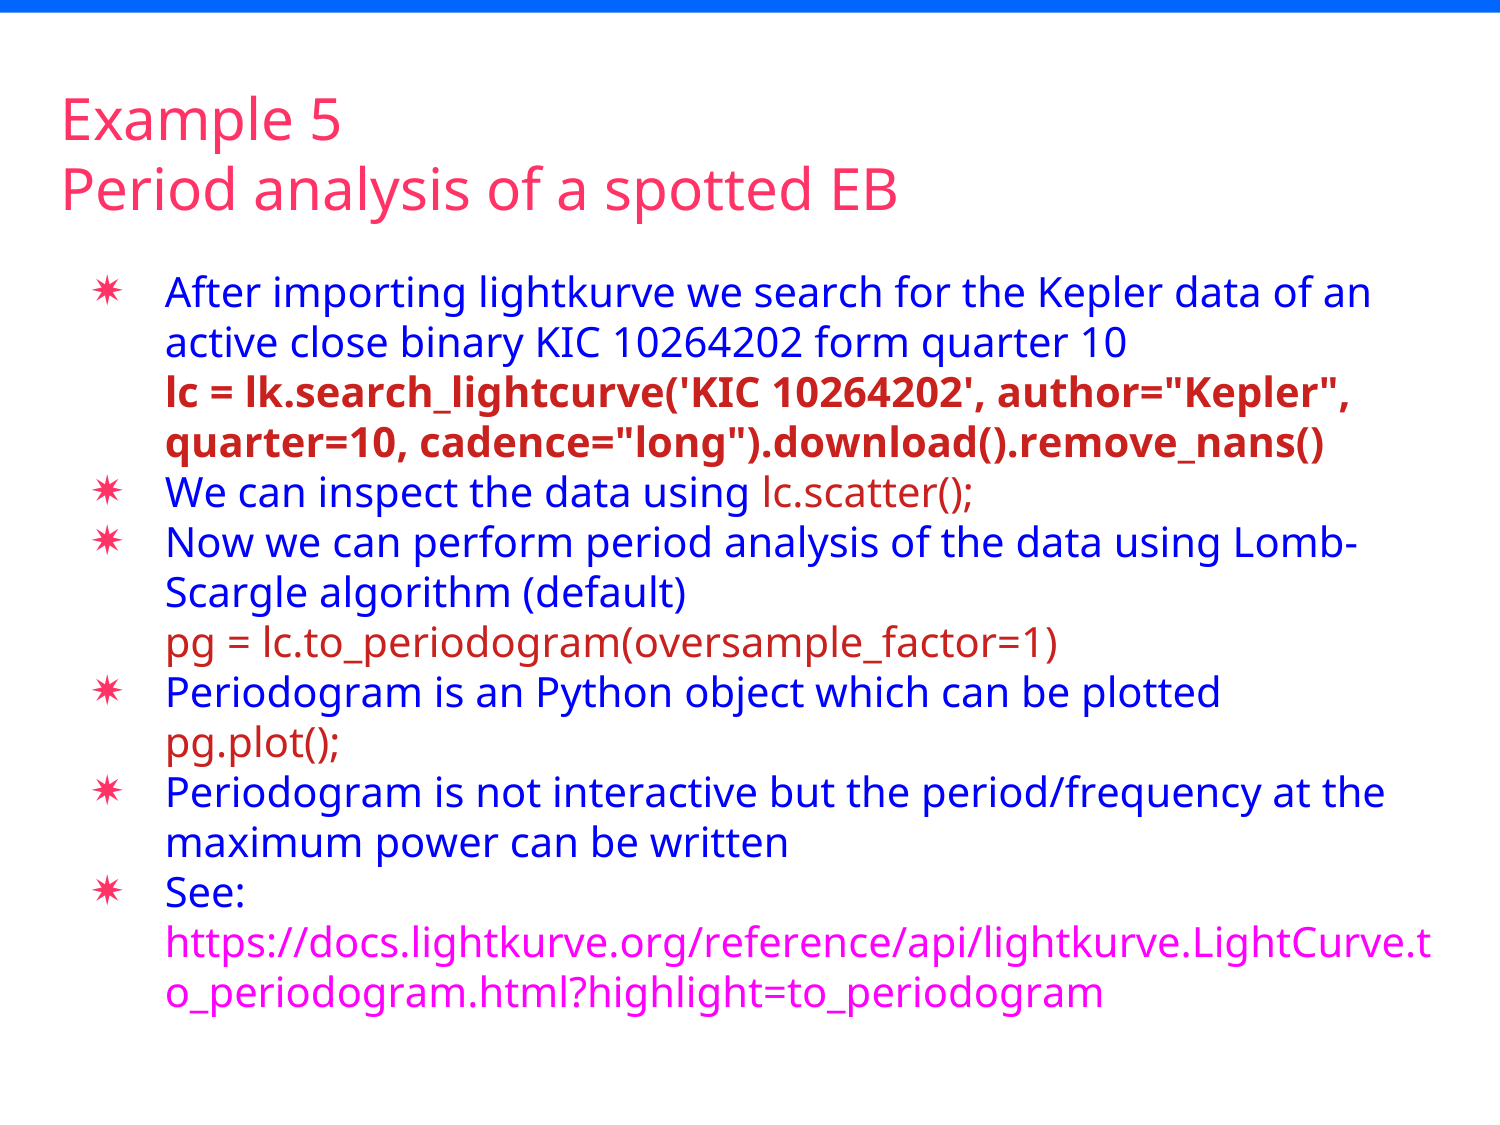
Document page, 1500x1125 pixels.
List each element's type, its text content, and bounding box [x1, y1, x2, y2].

text_box Example 5 Period analysis of a spotted EB [45, 75, 1426, 230]
text_box After importing lightkurve we search for the Kepler data of an active close binary KIC 10264202 form quarter 10 lc = lk.search_lightcurve('KIC 10264202', author="Kepler", quarter=10, cadence="long").download().remove_nans() We can inspect the data using lc.scatter(); Now we can perform period analysis of the data using Lomb-Scargle algorithm (default) pg = lc.to_periodogram(oversample_factor=1) Periodogram is an Python object which can be plotted pg.plot(); Periodogram is not interactive but the period/frequency at the maximum power can be written See: https://docs.lightkurve.org/reference/api/lightkurve.LightCurve.to_periodogram.html?highlight=to_periodogram [75, 258, 1463, 1024]
